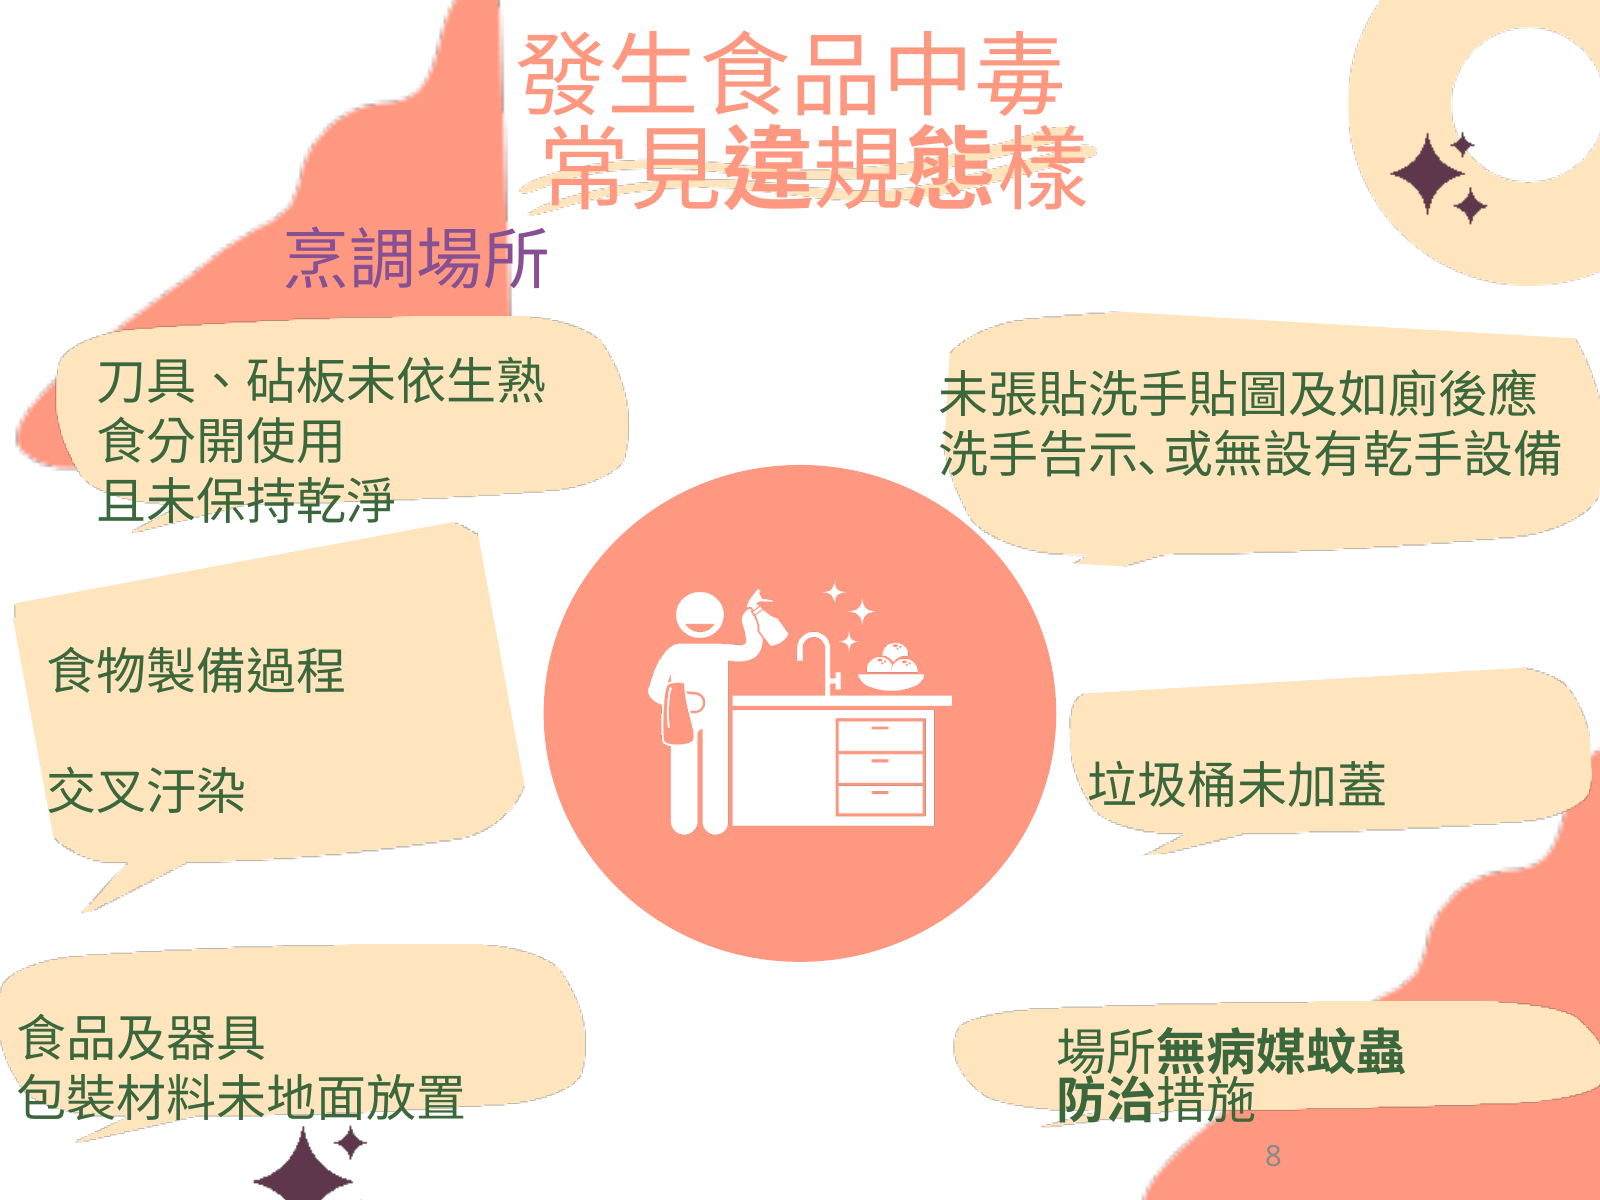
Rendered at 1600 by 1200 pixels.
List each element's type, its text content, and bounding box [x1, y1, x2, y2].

text_box [1348, 0, 1600, 286]
text_box 發生食品中毒 常見違規態樣 [515, 33, 1348, 227]
text_box 未張貼洗手貼圖及如廁後應洗手告示､或無設有乾手設備 [938, 362, 1569, 484]
text_box 烹調場所 [267, 219, 618, 308]
text_box [951, 664, 1600, 1200]
picture [648, 561, 952, 854]
text_box 食品及器具 包裝材料未地面放置 [15, 1006, 595, 1128]
text_box 場所無病媒蚊蟲 防治措施 [1056, 1032, 1489, 1130]
text_box [0, 0, 1600, 962]
text_box 刀具、砧板未依生熟食分開使用 且未保持乾淨 [96, 349, 589, 532]
text_box 食物製備過程 交叉汙染 [46, 639, 490, 822]
text_box [0, 944, 589, 1200]
text_box 垃圾桶未加蓋 [1087, 753, 1531, 815]
